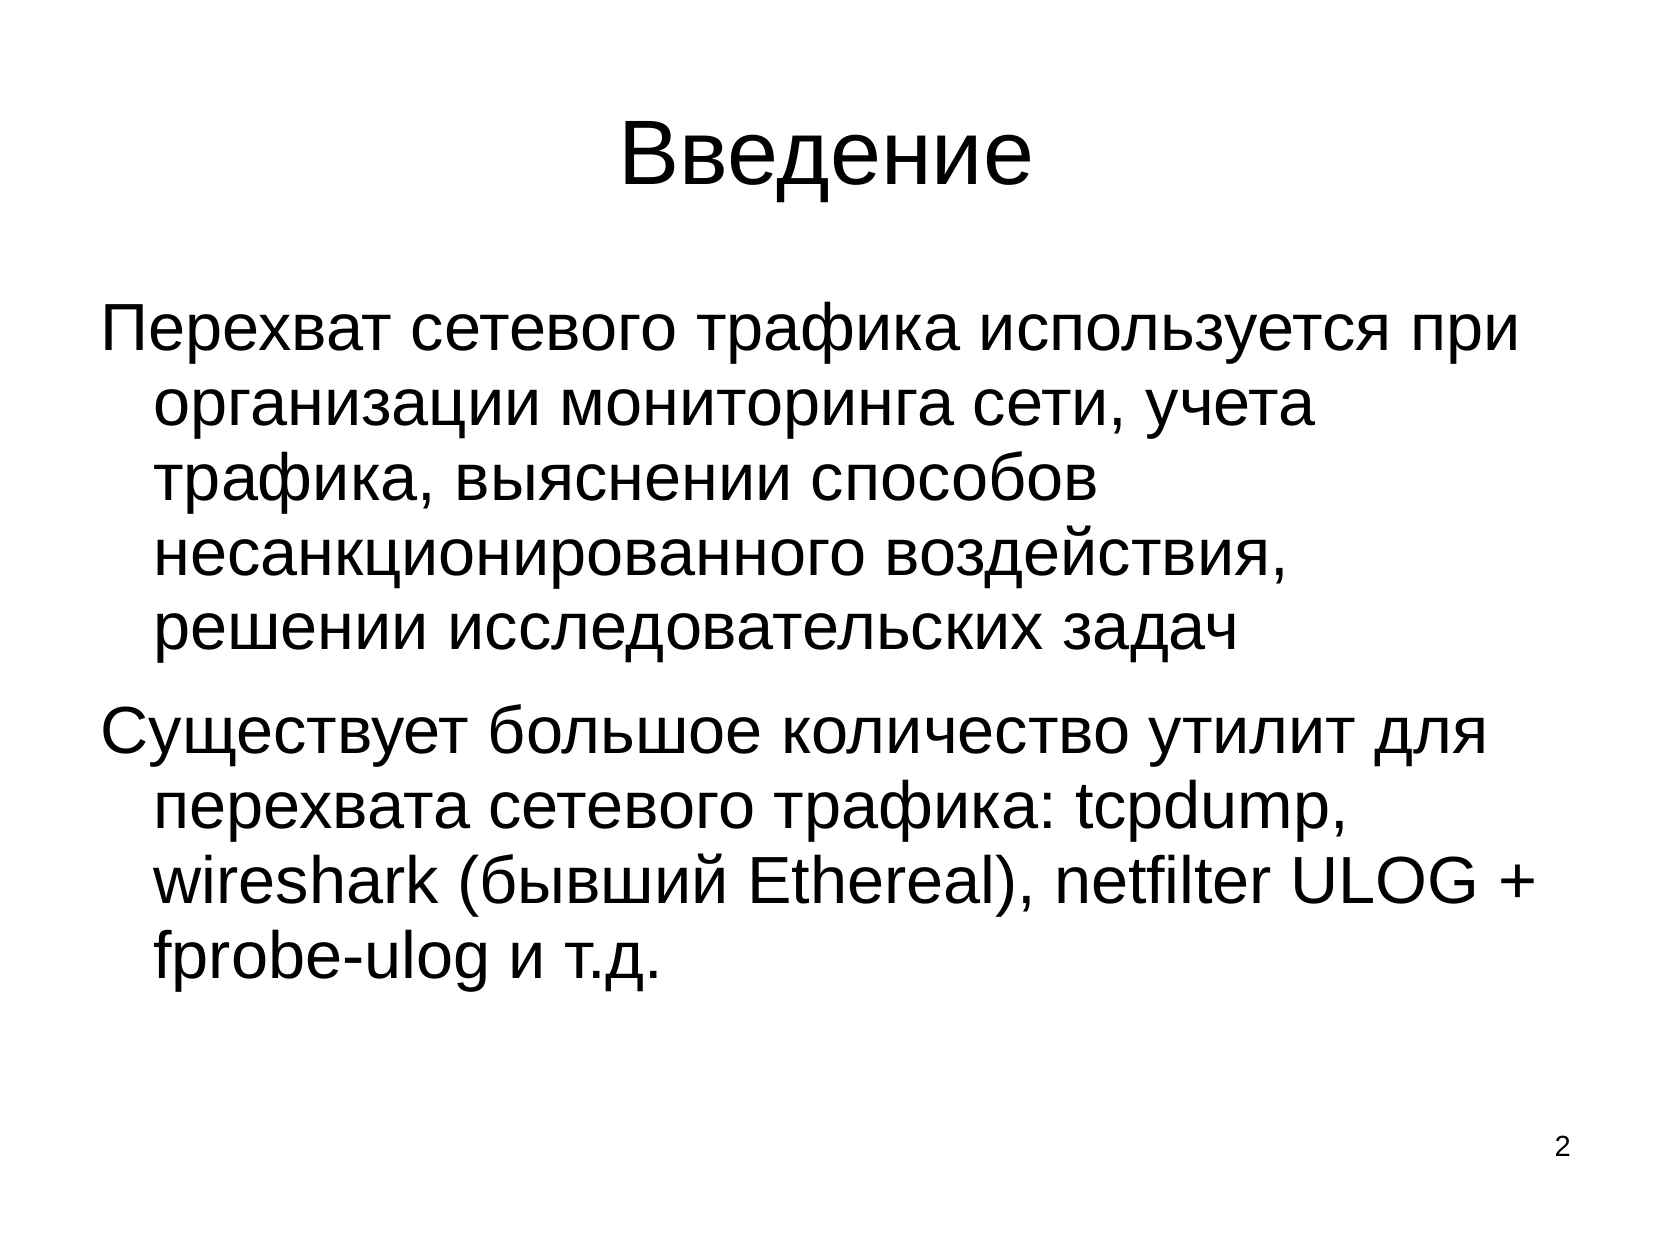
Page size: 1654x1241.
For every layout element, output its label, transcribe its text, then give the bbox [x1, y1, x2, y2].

title Введение [82, 49, 1571, 257]
list Перехват сетевого трафика используется при организации мониторинга сети, учета трафика, выяснении способов несанкционированного воздействия, решении исследовательских задач Существует большое количество утилит для перехвата сетевого трафика: tcpdump, wireshark (бывший Ethereal), netfilter ULOG + fprobe-ulog и т.д. [82, 290, 1571, 1094]
